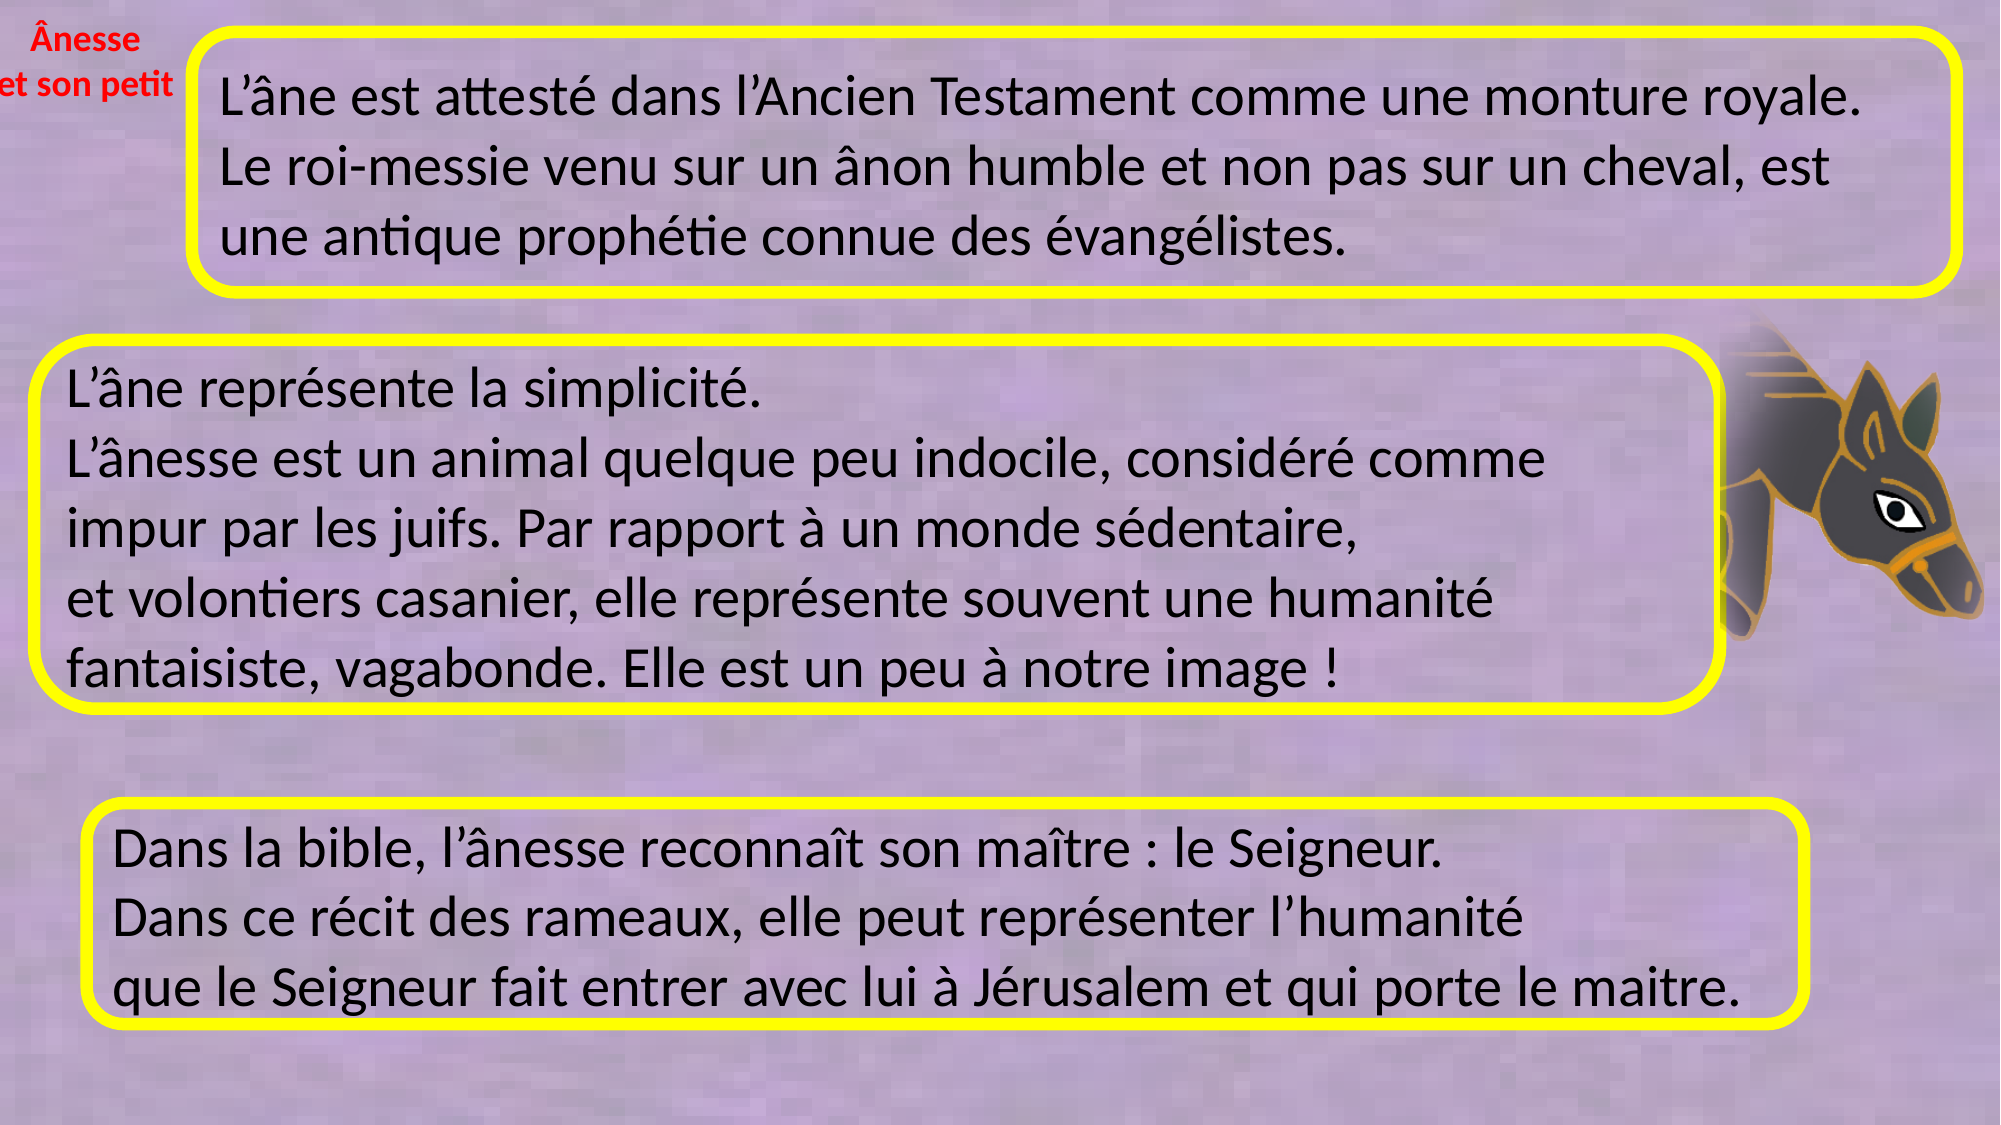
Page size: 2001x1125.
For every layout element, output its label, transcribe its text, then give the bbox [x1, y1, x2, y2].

text_box L’âne est attesté dans l’Ancien Testament comme une monture royale. Le roi-messie venu sur un ânon humble et non pas sur un cheval, est une antique prophétie connue des évangélistes. [191, 31, 1957, 293]
text_box Dans la bible, l’ânesse reconnaît son maître : le Seigneur. Dans ce récit des rameaux, elle peut représenter l’humanité que le Seigneur fait entrer avec lui à Jérusalem et qui porte le maitre. [86, 803, 1805, 1025]
picture [1720, 260, 2000, 690]
text_box L’âne représente la simplicité. L’ânesse est un animal quelque peu indocile, considéré comme impur par les juifs. Par rapport à un monde sédentaire, et volontiers casanier, elle représente souvent une humanité fantaisiste, vagabonde. Elle est un peu à notre image ! [34, 339, 1720, 709]
text_box Ânesse et son petit [0, 6, 276, 111]
